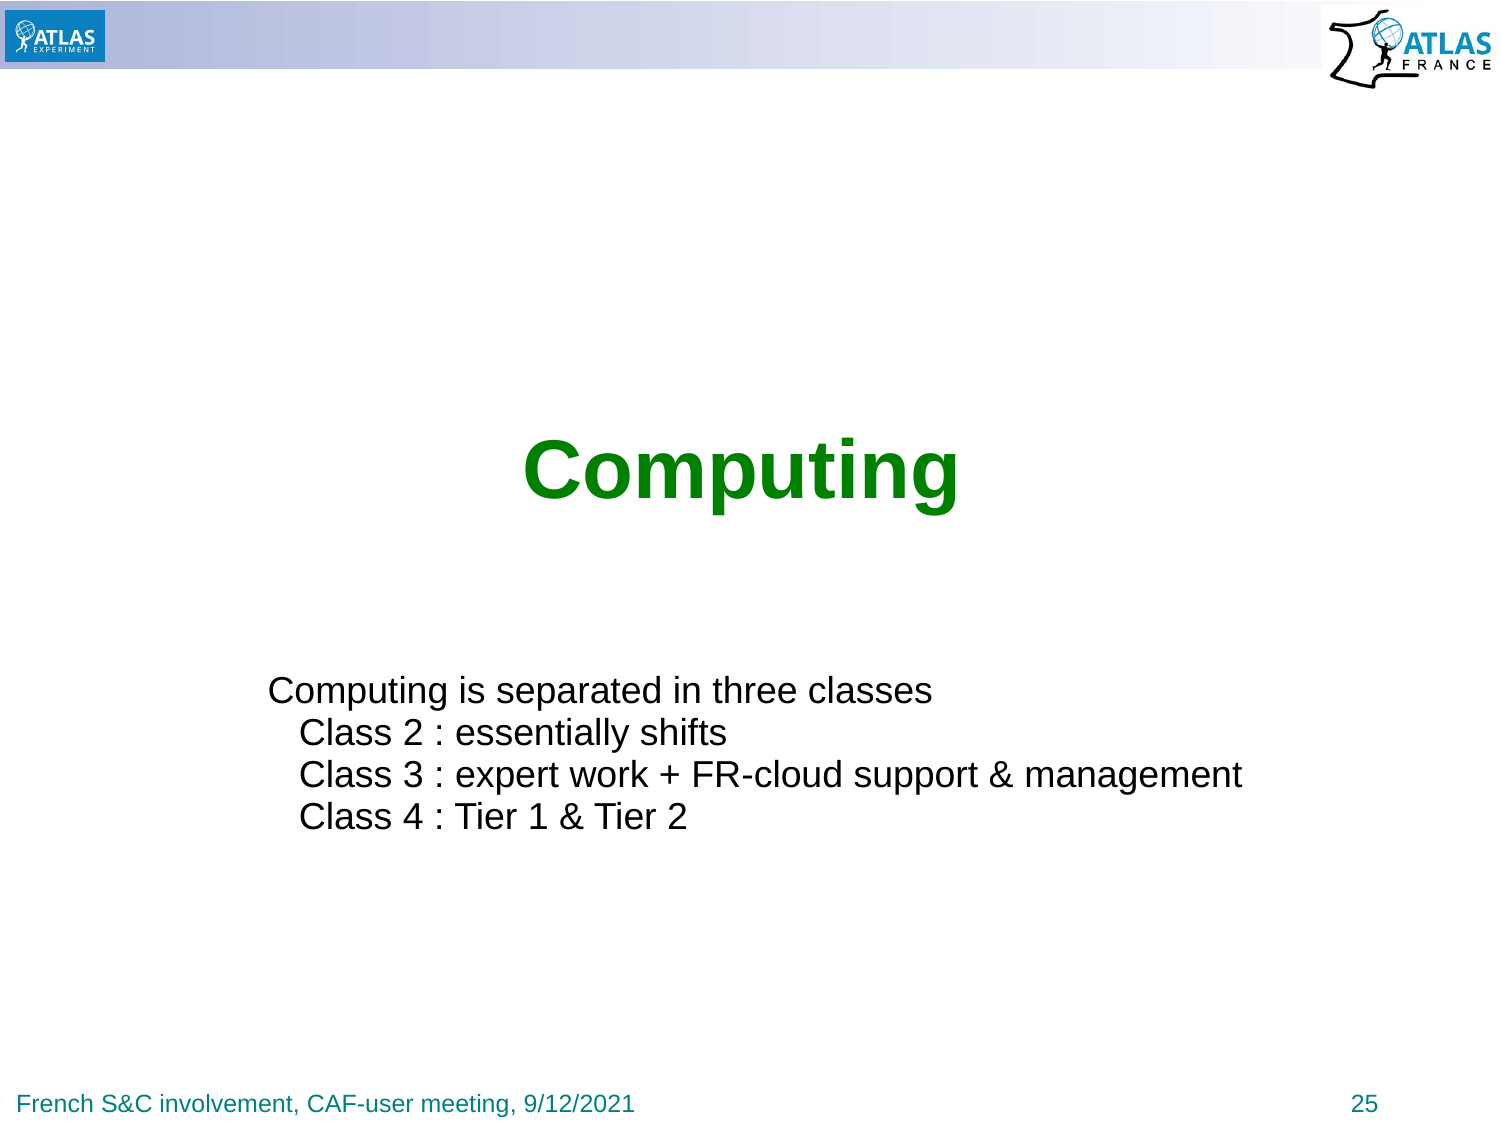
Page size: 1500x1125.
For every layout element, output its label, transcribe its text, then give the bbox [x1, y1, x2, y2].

picture [1322, 5, 1498, 93]
text_box Computing [5, 413, 1500, 543]
picture [5, 10, 105, 62]
text_box Computing is separated in three classes Class 2 : essentially shifts Class 3 : expert work + FR-cloud support & management Class 4 : Tier 1 & Tier 2 [252, 661, 1258, 845]
